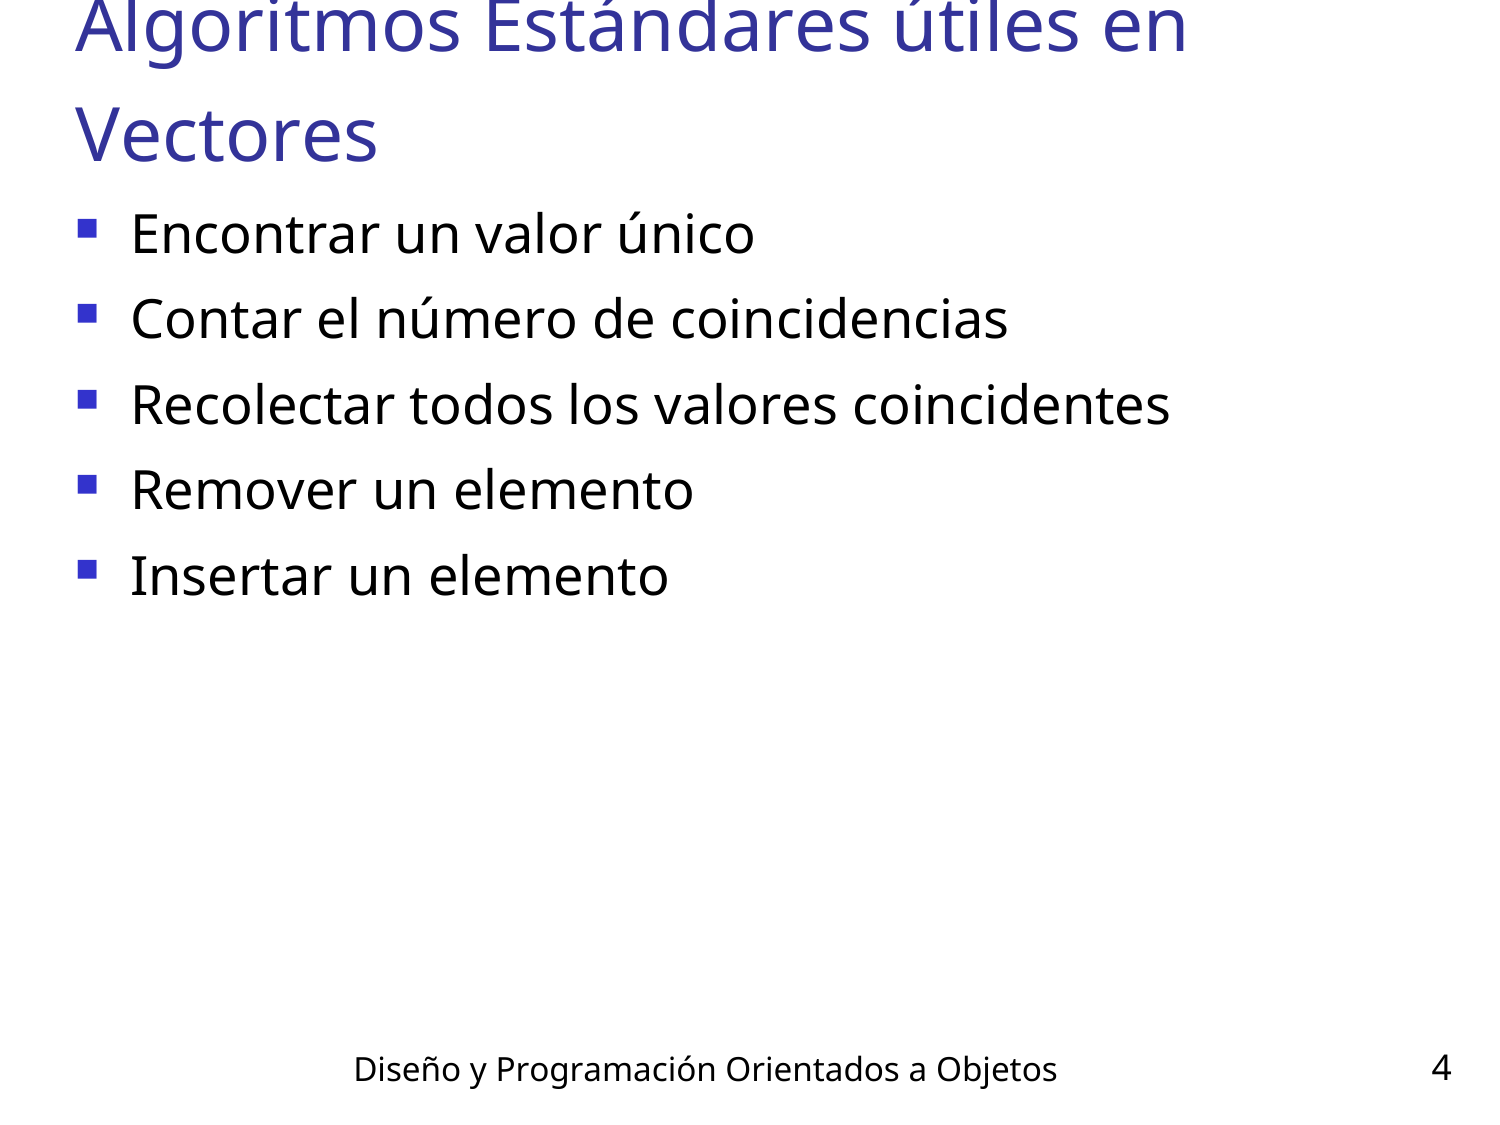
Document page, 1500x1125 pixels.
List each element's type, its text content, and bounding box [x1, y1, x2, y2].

title Algoritmos Estándares útiles en Vectores [75, 0, 1466, 155]
list Encontrar un valor único Contar el número de coincidencias Recolectar todos los valores coincidentes Remover un elemento Insertar un elemento [75, 195, 1462, 1021]
